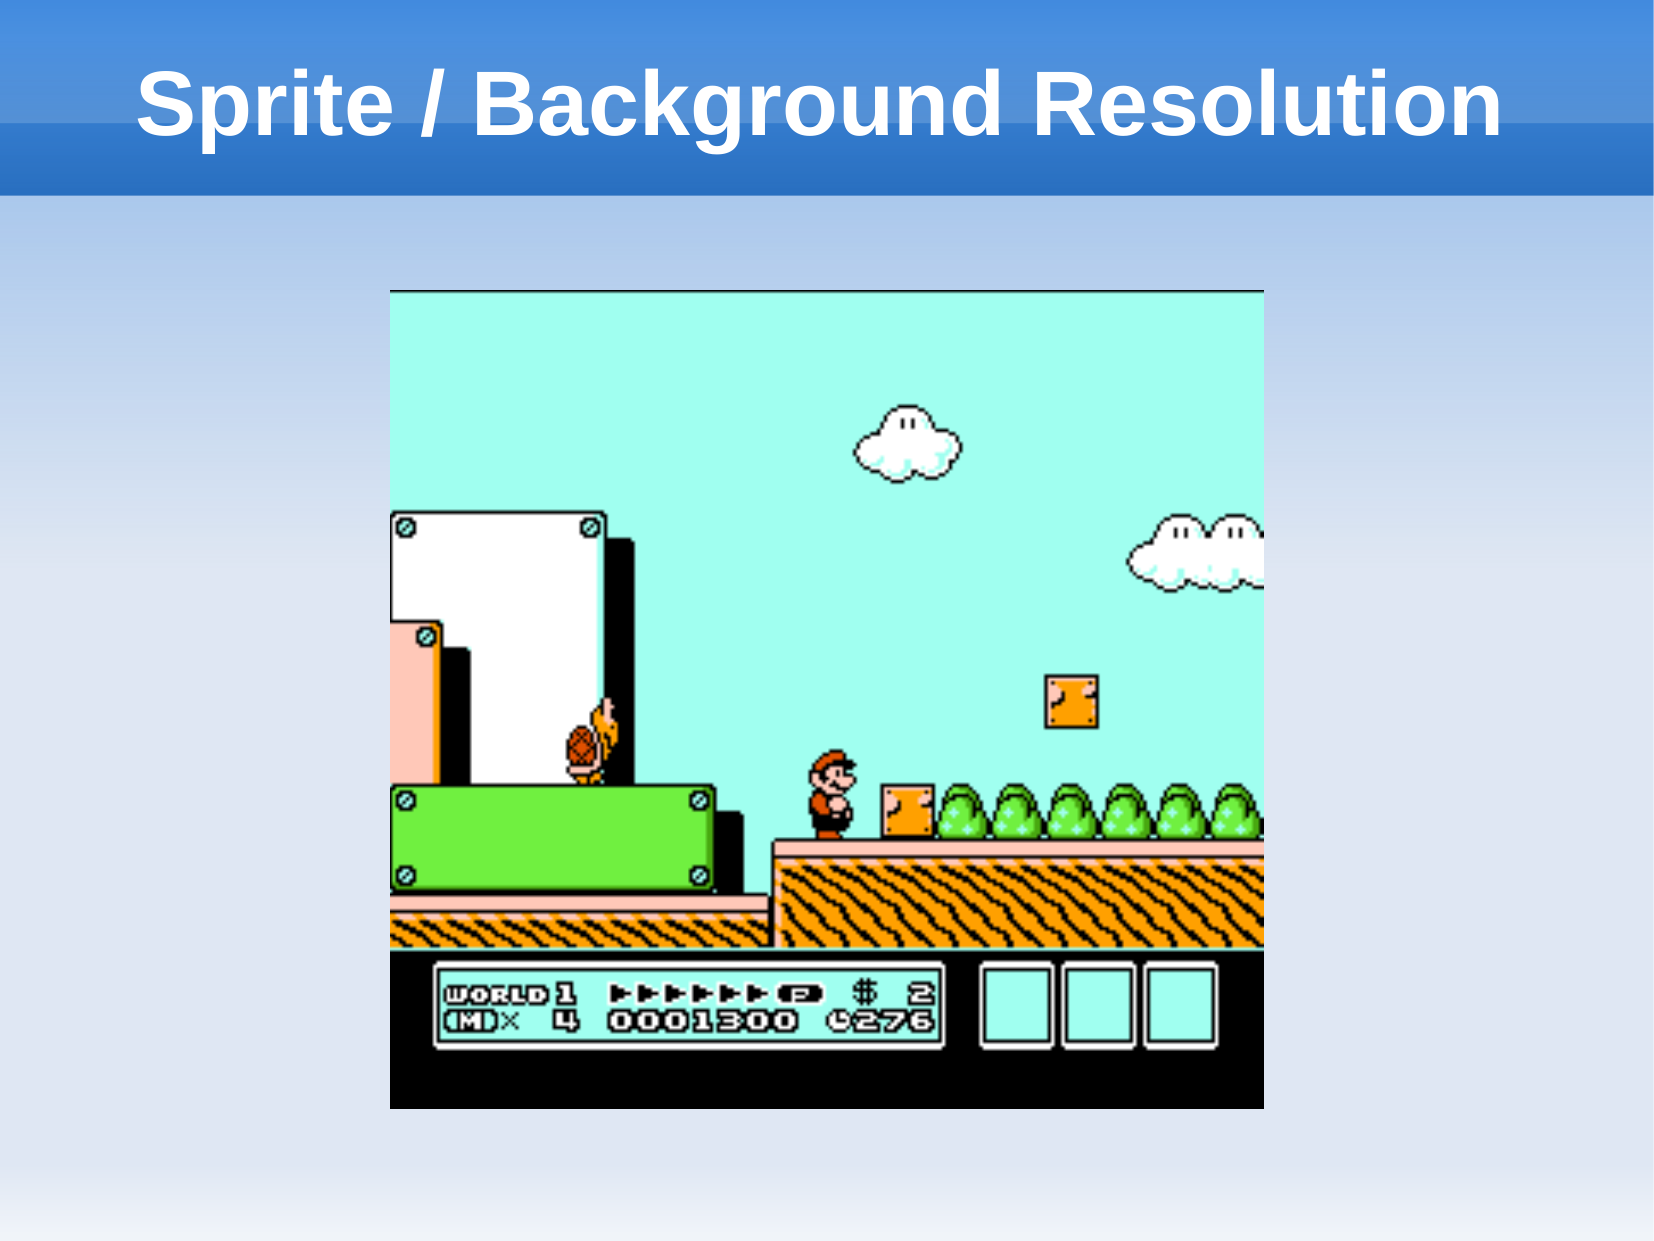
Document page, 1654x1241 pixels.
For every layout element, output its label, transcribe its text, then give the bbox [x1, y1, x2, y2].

picture [0, 0, 1654, 1241]
title Sprite / Background Resolution [76, 0, 1565, 208]
